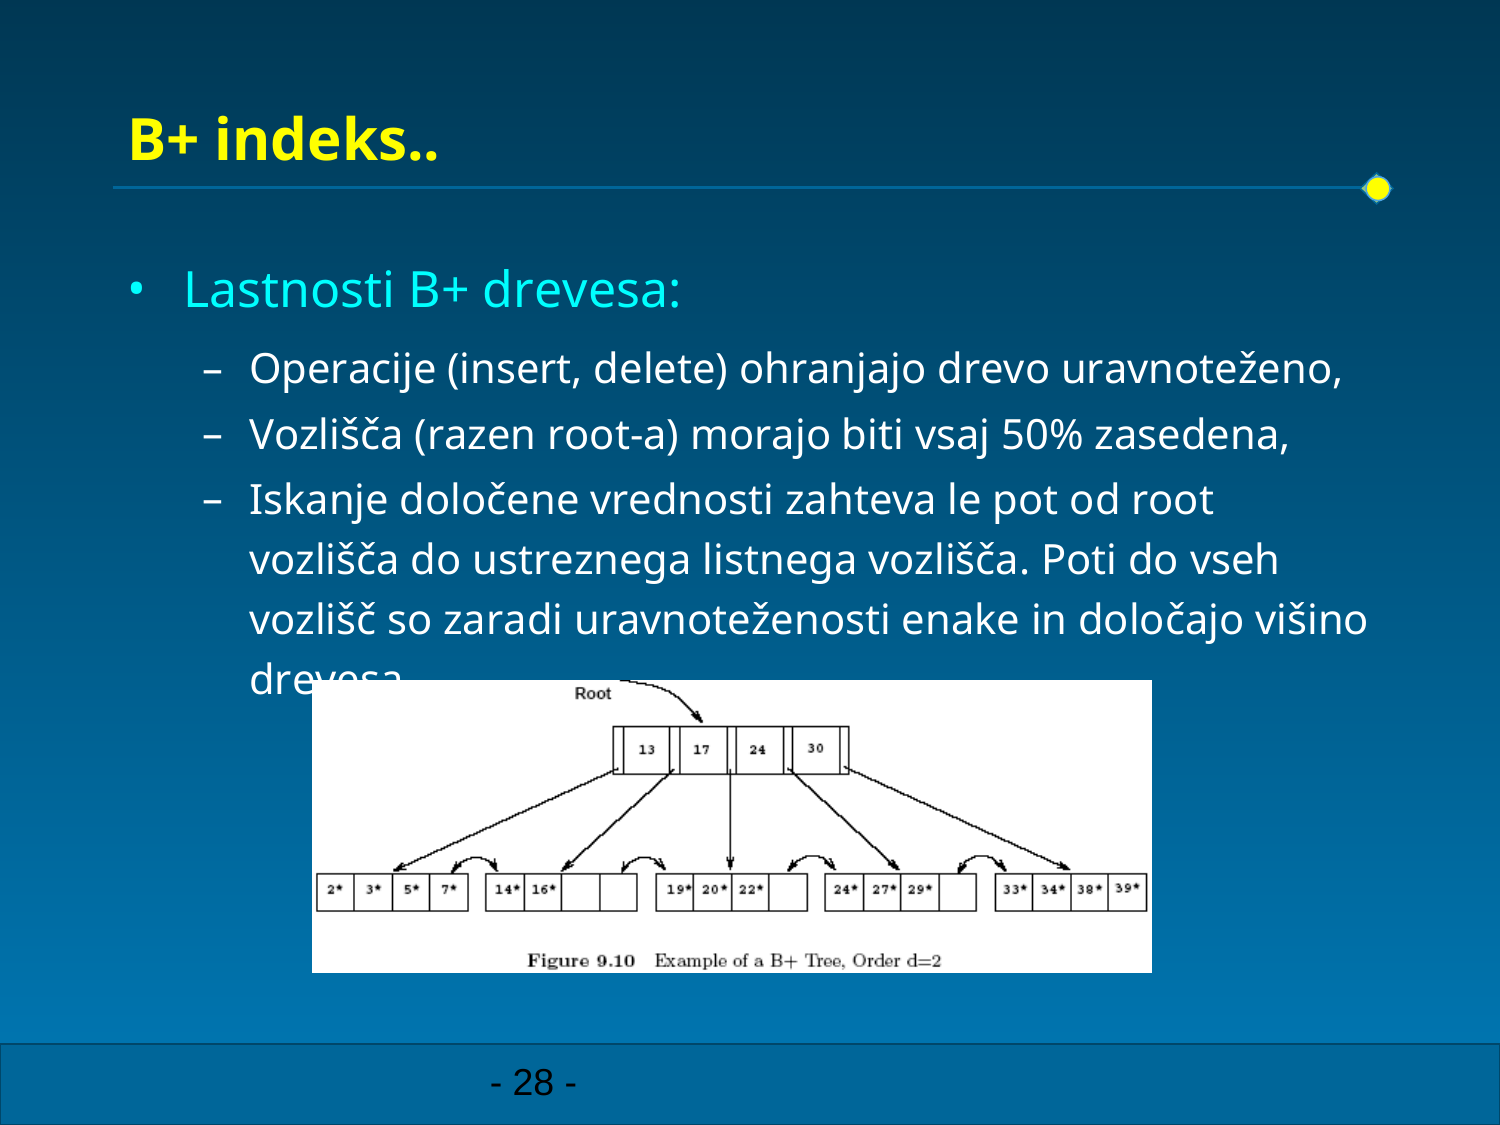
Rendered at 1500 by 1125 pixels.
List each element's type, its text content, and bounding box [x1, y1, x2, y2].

list Lastnosti B+ drevesa: Operacije (insert, delete) ohranjajo drevo uravnoteženo, Vozlišča (razen root-a) morajo biti vsaj 50% zasedena, Iskanje določene vrednosti zahteva le pot od root vozlišča do ustreznega listnega vozlišča. Poti do vseh vozlišč so zaradi uravnoteženosti enake in določajo višino drevesa. [112, 237, 1388, 963]
picture [312, 680, 1151, 972]
title B+ indeks.. [112, 94, 1388, 181]
